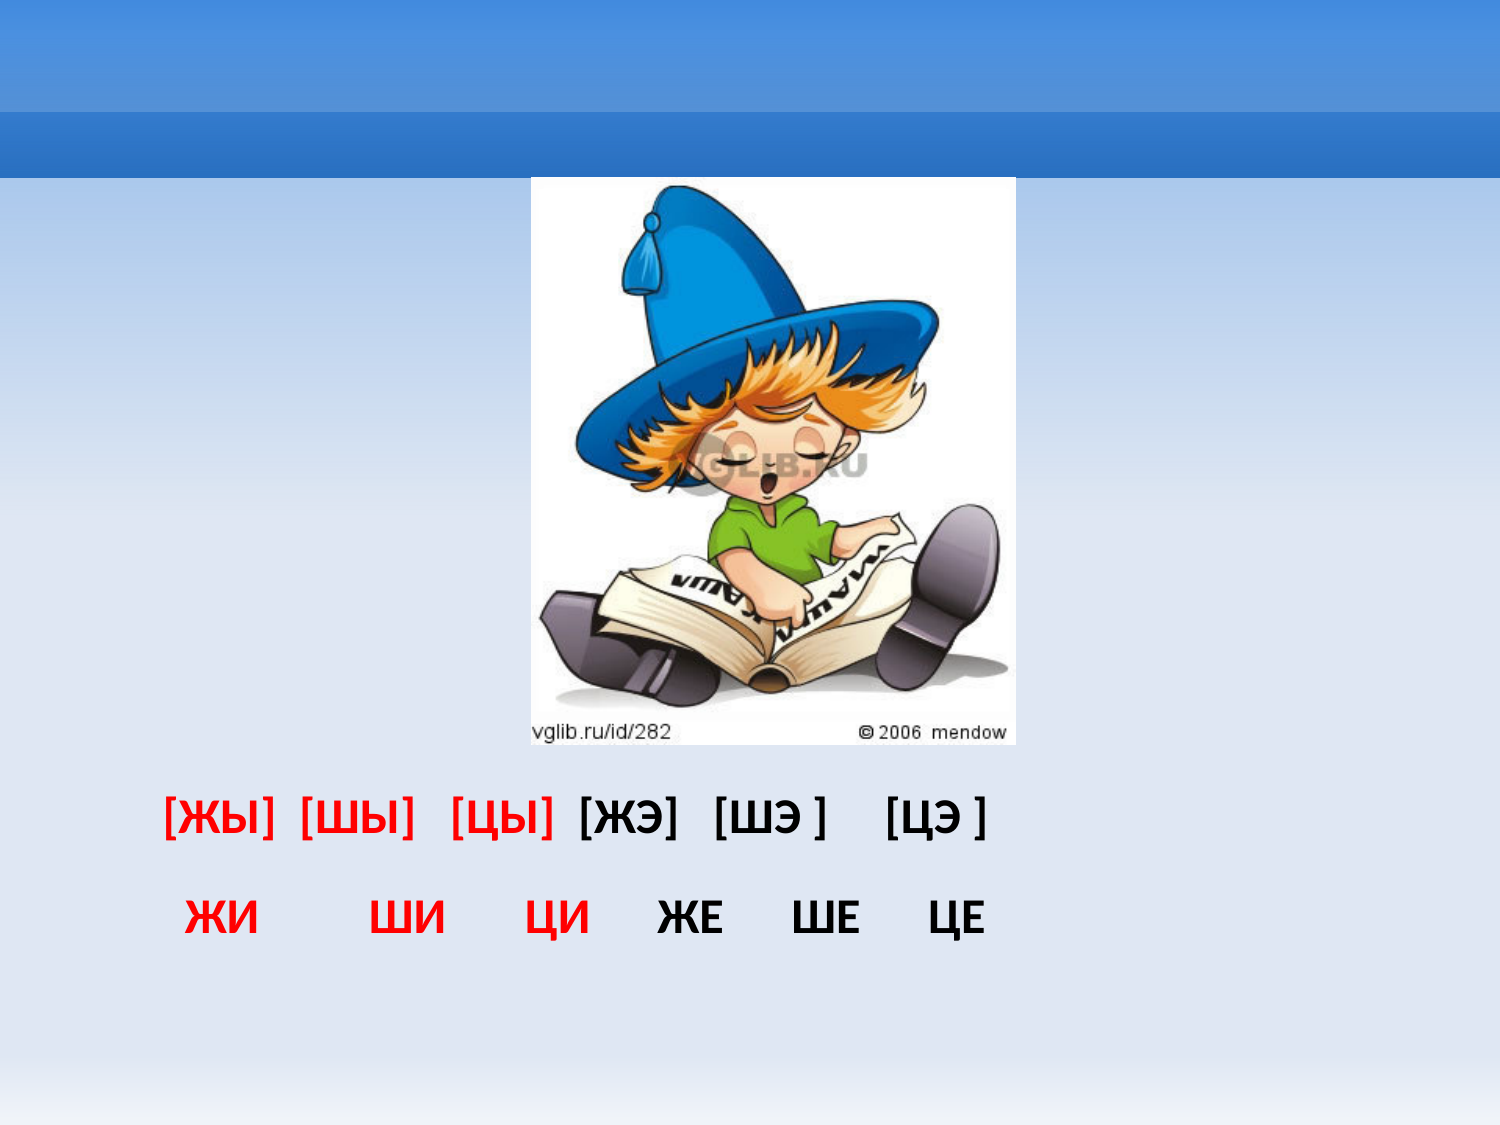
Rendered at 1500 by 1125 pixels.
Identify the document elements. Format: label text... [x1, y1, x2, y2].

text_box [ЖЫ] [ШЫ] [ЦЫ] [ЖЭ] [ШЭ ] [ЦЭ ] ЖИ ШИ ЦИ ЖЕ ШЕ ЦЕ [147, 738, 1500, 954]
picture [531, 177, 1016, 745]
